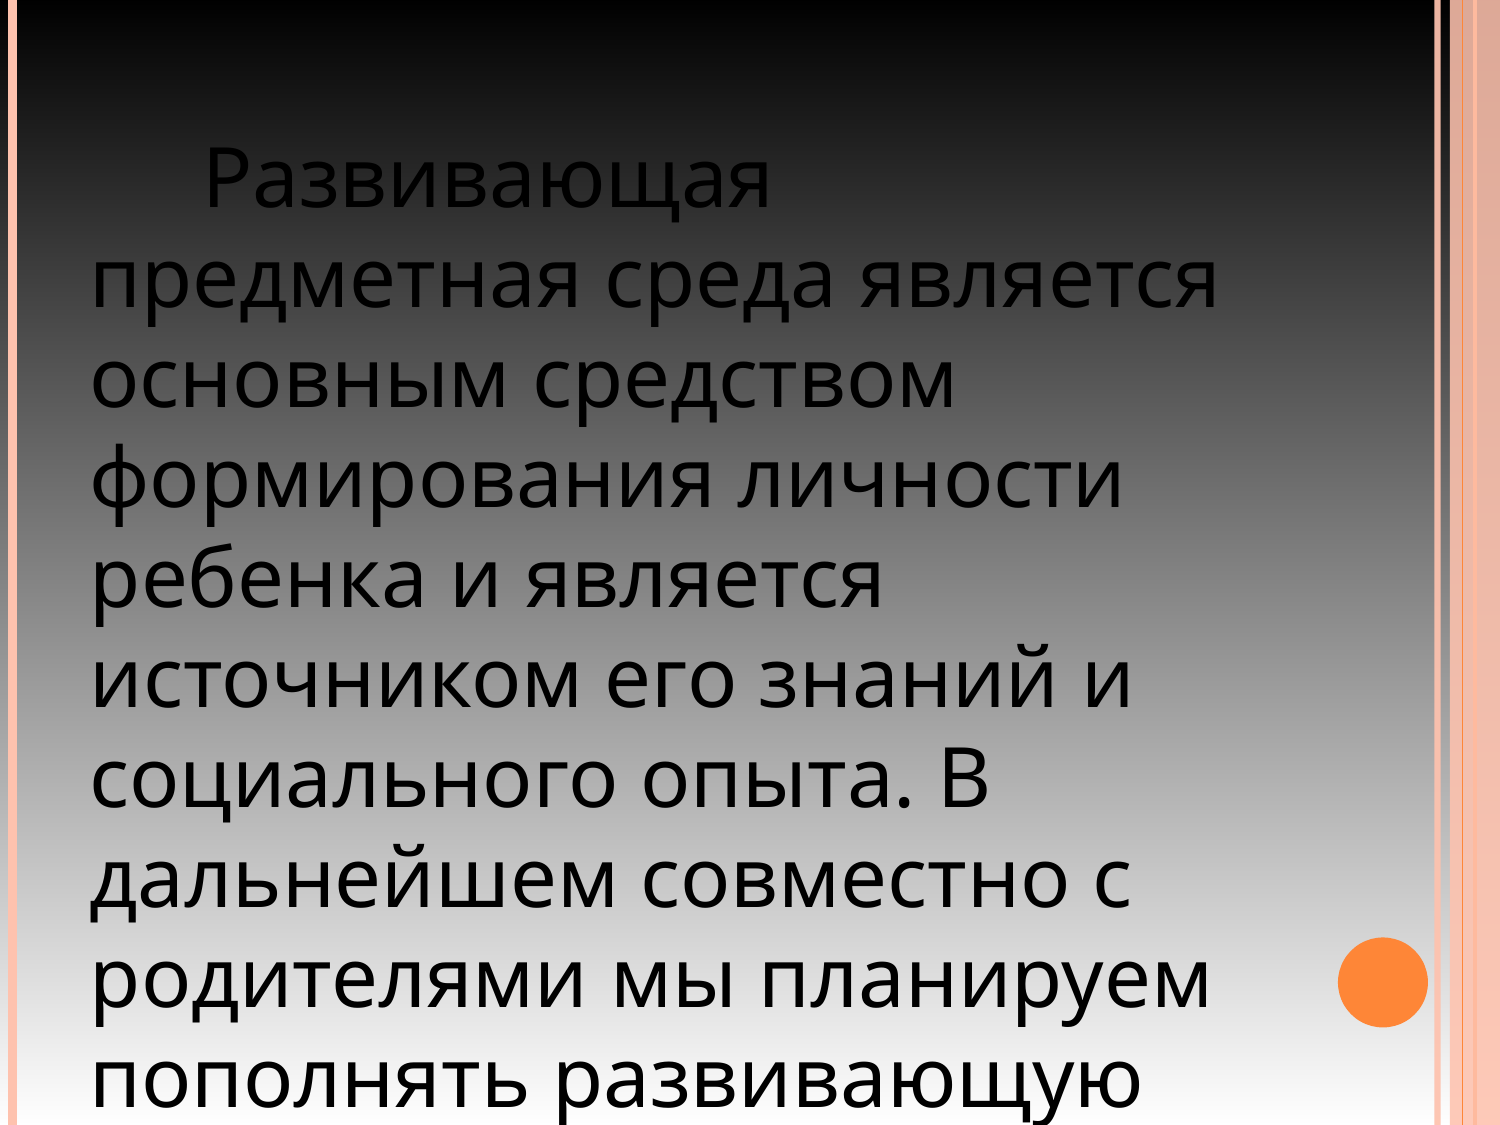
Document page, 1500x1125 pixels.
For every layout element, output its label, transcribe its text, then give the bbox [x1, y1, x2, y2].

list Развивающая предметная среда является основным средством формирования личности ребенка и является источником его знаний и социального опыта. В дальнейшем совместно с родителями мы планируем пополнять развивающую среду в соответствии с возрастными особенностями развития детей. [75, 117, 1300, 1062]
